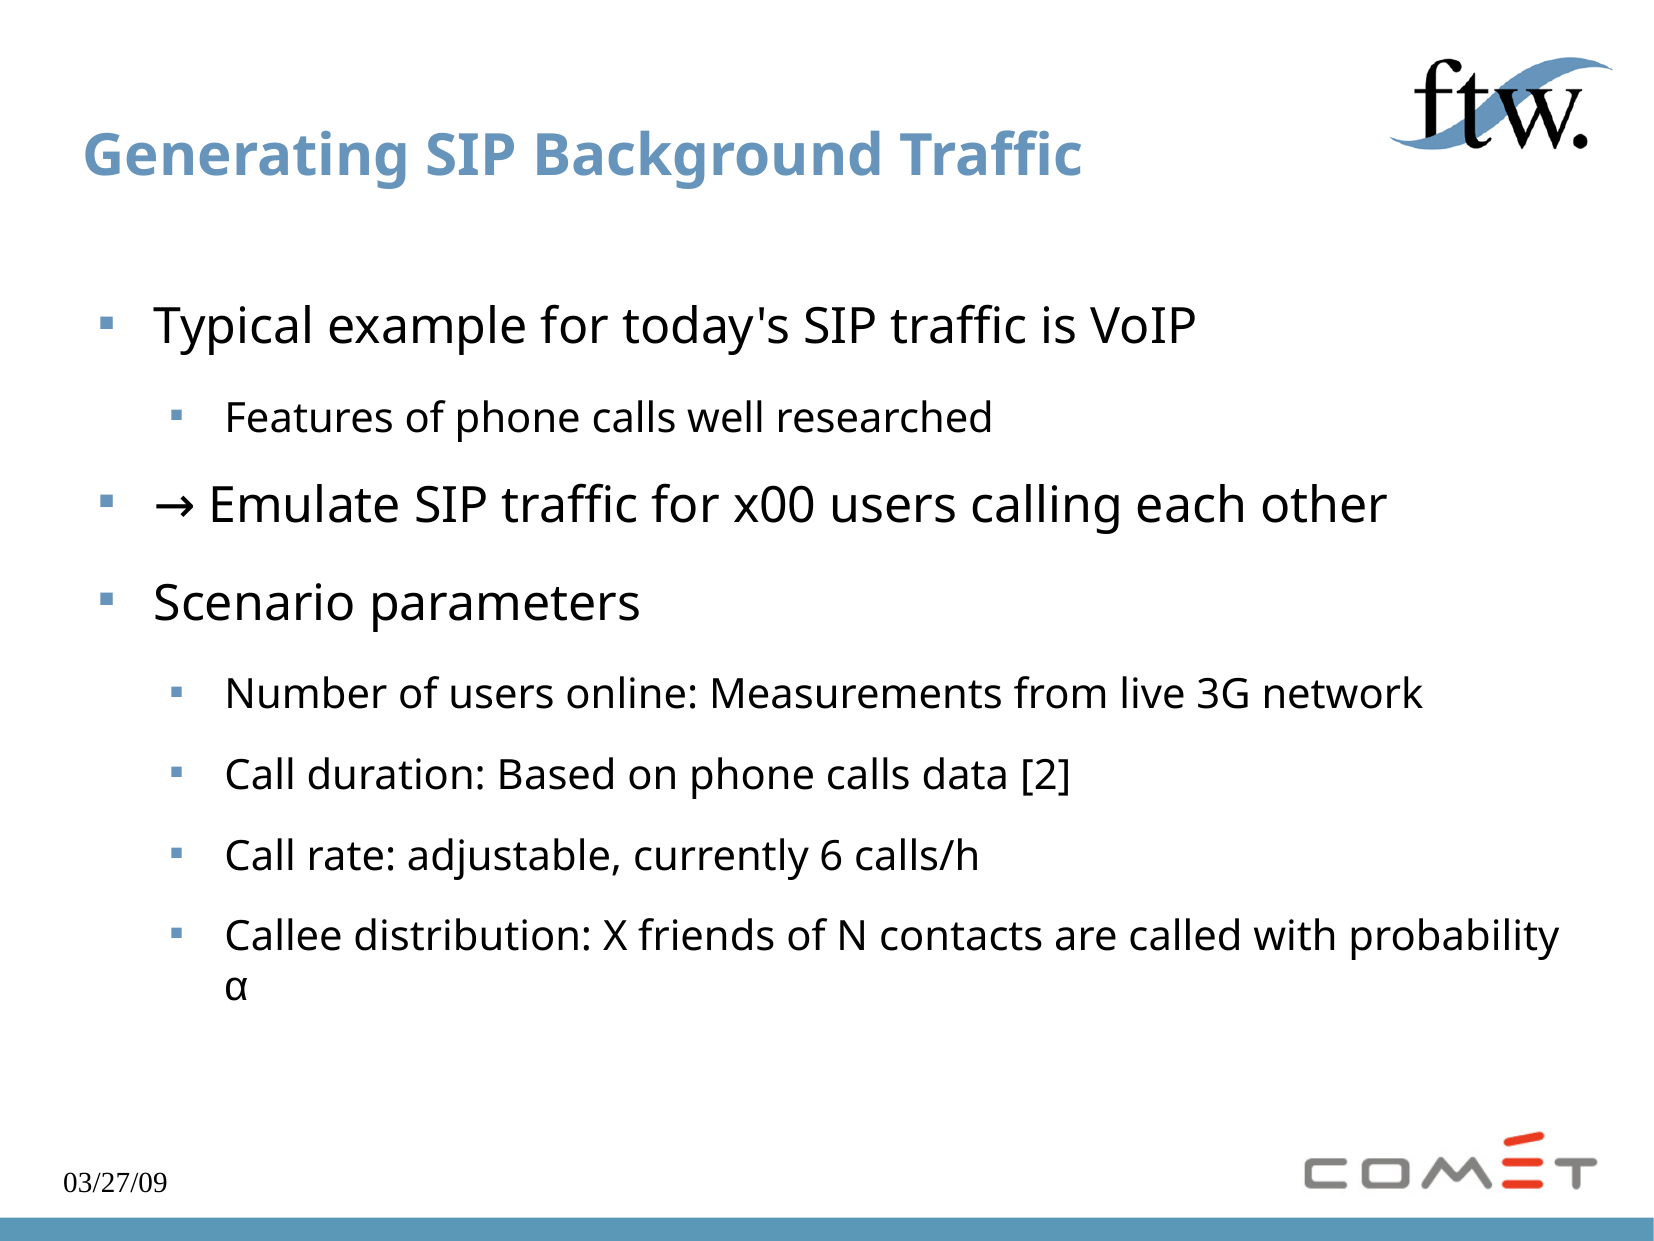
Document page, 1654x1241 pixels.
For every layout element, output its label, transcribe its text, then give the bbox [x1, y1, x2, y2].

picture [1387, 56, 1613, 150]
list Typical example for today's SIP traffic is VoIP Features of phone calls well researched → Emulate SIP traffic for x00 users calling each other Scenario parameters Number of users online: Measurements from live 3G network Call duration: Based on phone calls data [2] Call rate: adjustable, currently 6 calls/h Callee distribution: X friends of N contacts are called with probability α [82, 290, 1571, 1109]
title Generating SIP Background Traffic [82, 49, 1351, 257]
picture [1292, 1120, 1612, 1212]
